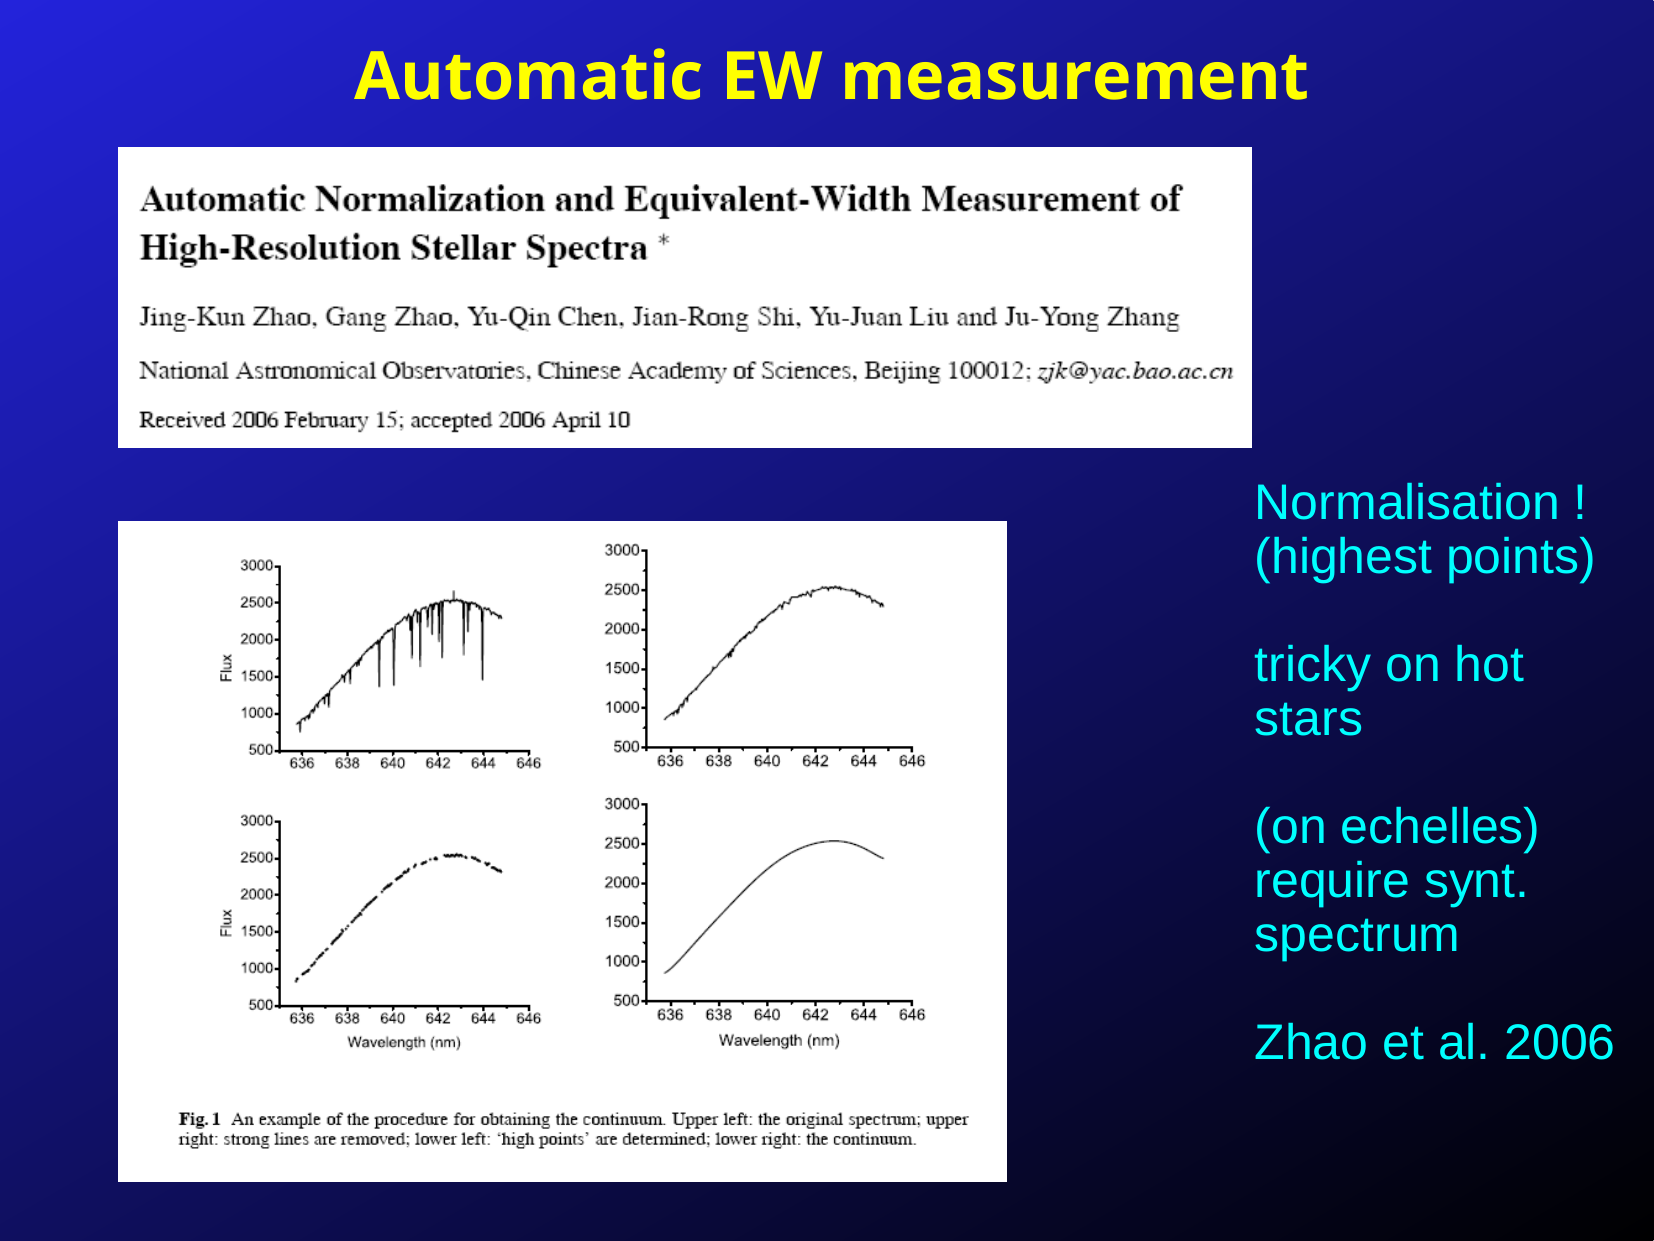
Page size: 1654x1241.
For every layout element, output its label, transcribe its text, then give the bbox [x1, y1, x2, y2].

text_box Normalisation ! (highest points) tricky on hot stars (on echelles) require synt. spectrum Zhao et al. 2006 [1240, 468, 1654, 1241]
picture [118, 147, 1252, 448]
title Automatic EW measurement [88, 27, 1577, 119]
picture [118, 521, 1007, 1182]
